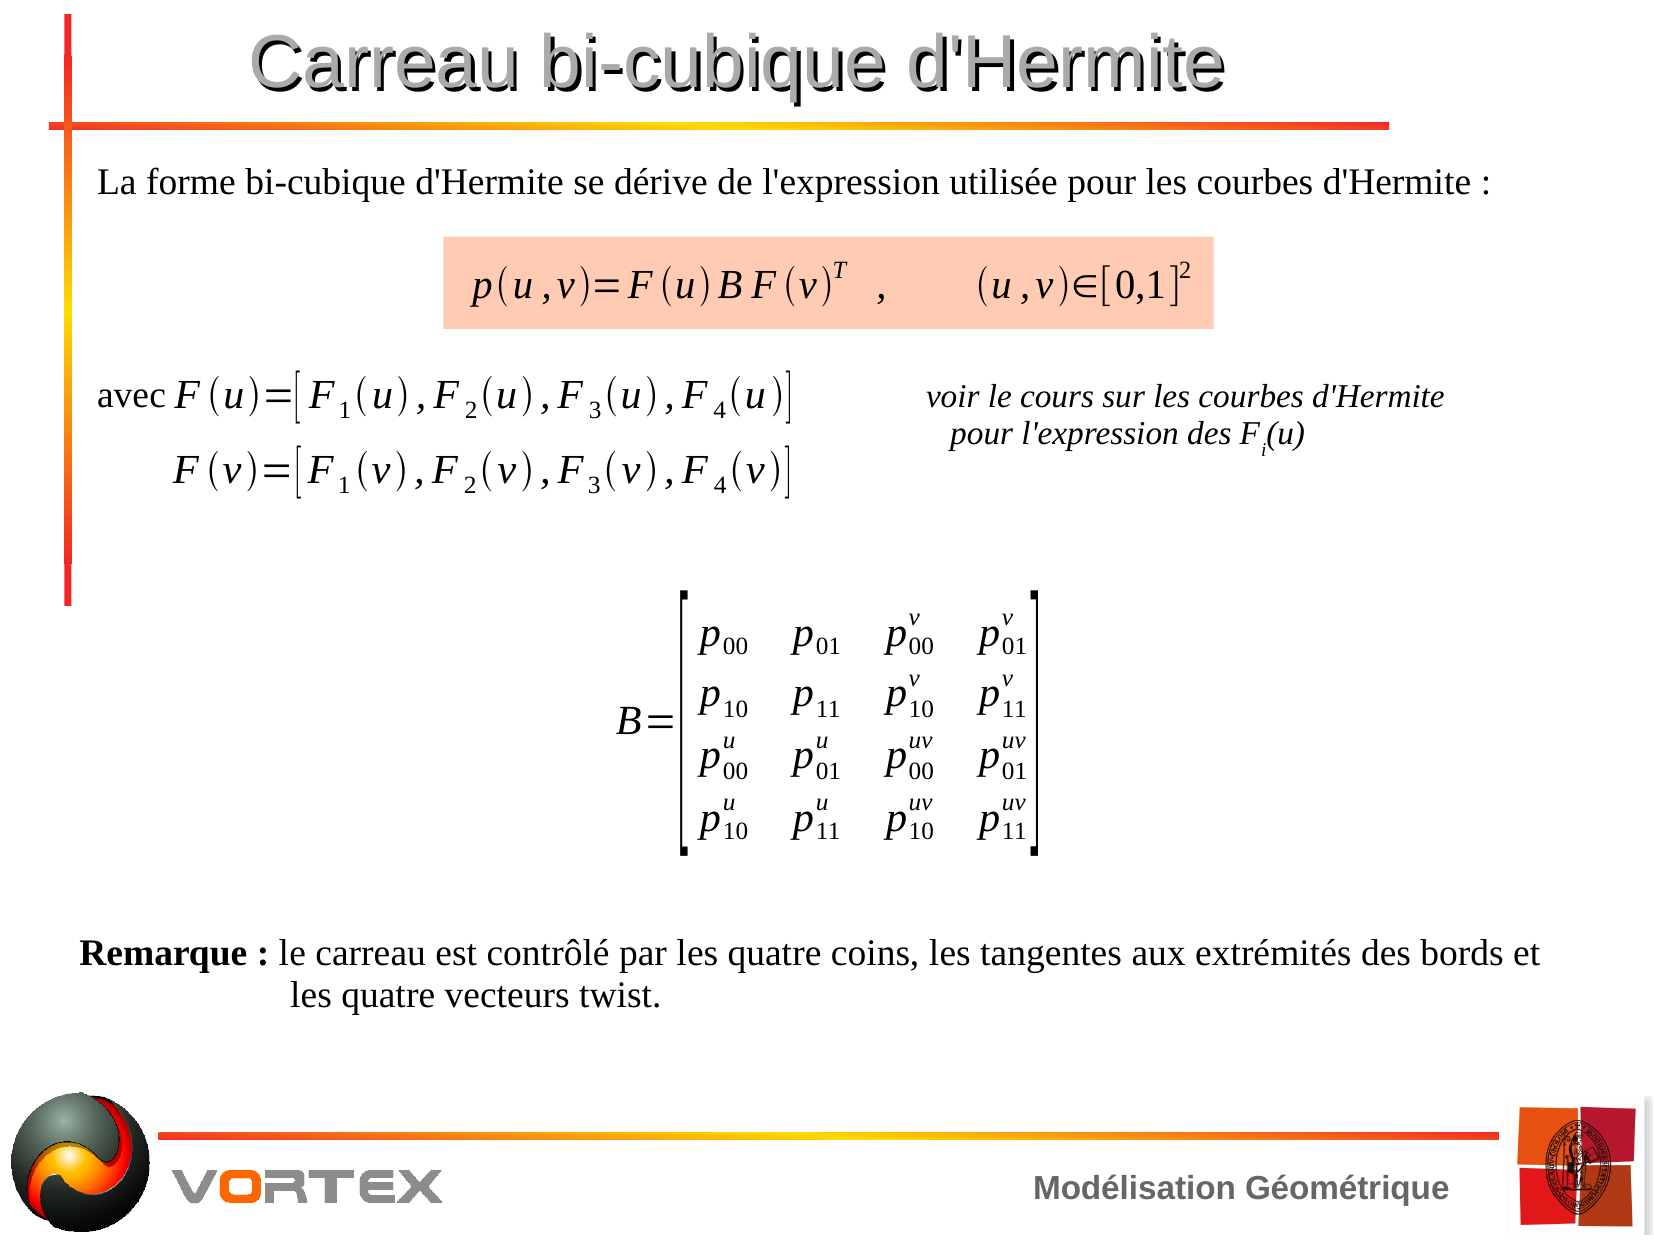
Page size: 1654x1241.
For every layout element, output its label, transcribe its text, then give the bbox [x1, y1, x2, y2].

list La forme bi-cubique d'Hermite se dérive de l'expression utilisée pour les courbes d'Hermite : avec voir le cours sur les courbes d'Hermite pour l'expression des Fi(u) Remarque : le carreau est contrôlé par les quatre coins, les tangentes aux extrémités des bords et les quatre vecteurs twist. [79, 160, 1569, 1103]
chart [605, 587, 1049, 858]
picture [11, 1092, 443, 1232]
chart [458, 255, 1199, 309]
picture [1505, 1096, 1653, 1235]
title Carreau bi-cubique d'Hermite [82, 4, 1392, 120]
chart [163, 368, 800, 426]
chart [162, 443, 799, 501]
